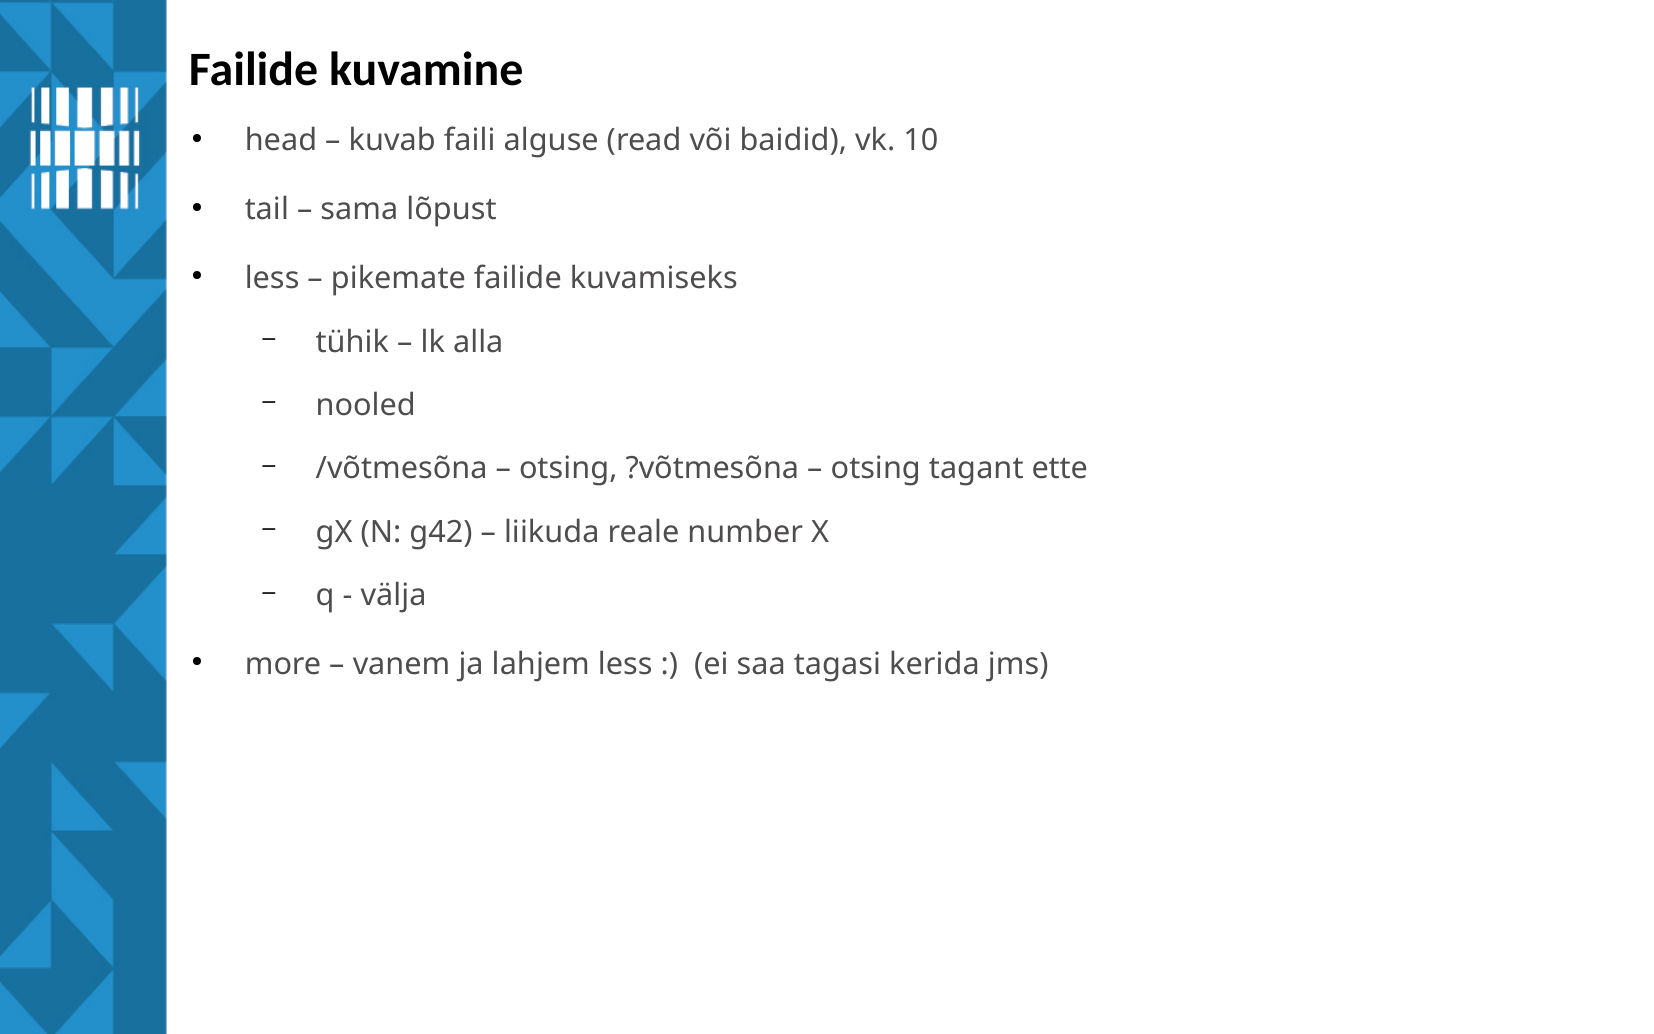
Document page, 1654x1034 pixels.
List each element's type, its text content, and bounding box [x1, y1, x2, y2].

picture [42, 108, 132, 208]
list head – kuvab faili alguse (read või baidid), vk. 10 tail – sama lõpust less – pikemate failide kuvamiseks tühik – lk alla nooled /võtmesõna – otsing, ?võtmesõna – otsing tagant ette gX (N: g42) – liikuda reale number X q - välja more – vanem ja lahjem less :) (ei saa tagasi kerida jms) [173, 118, 1371, 630]
title Failide kuvamine [188, 41, 1359, 107]
